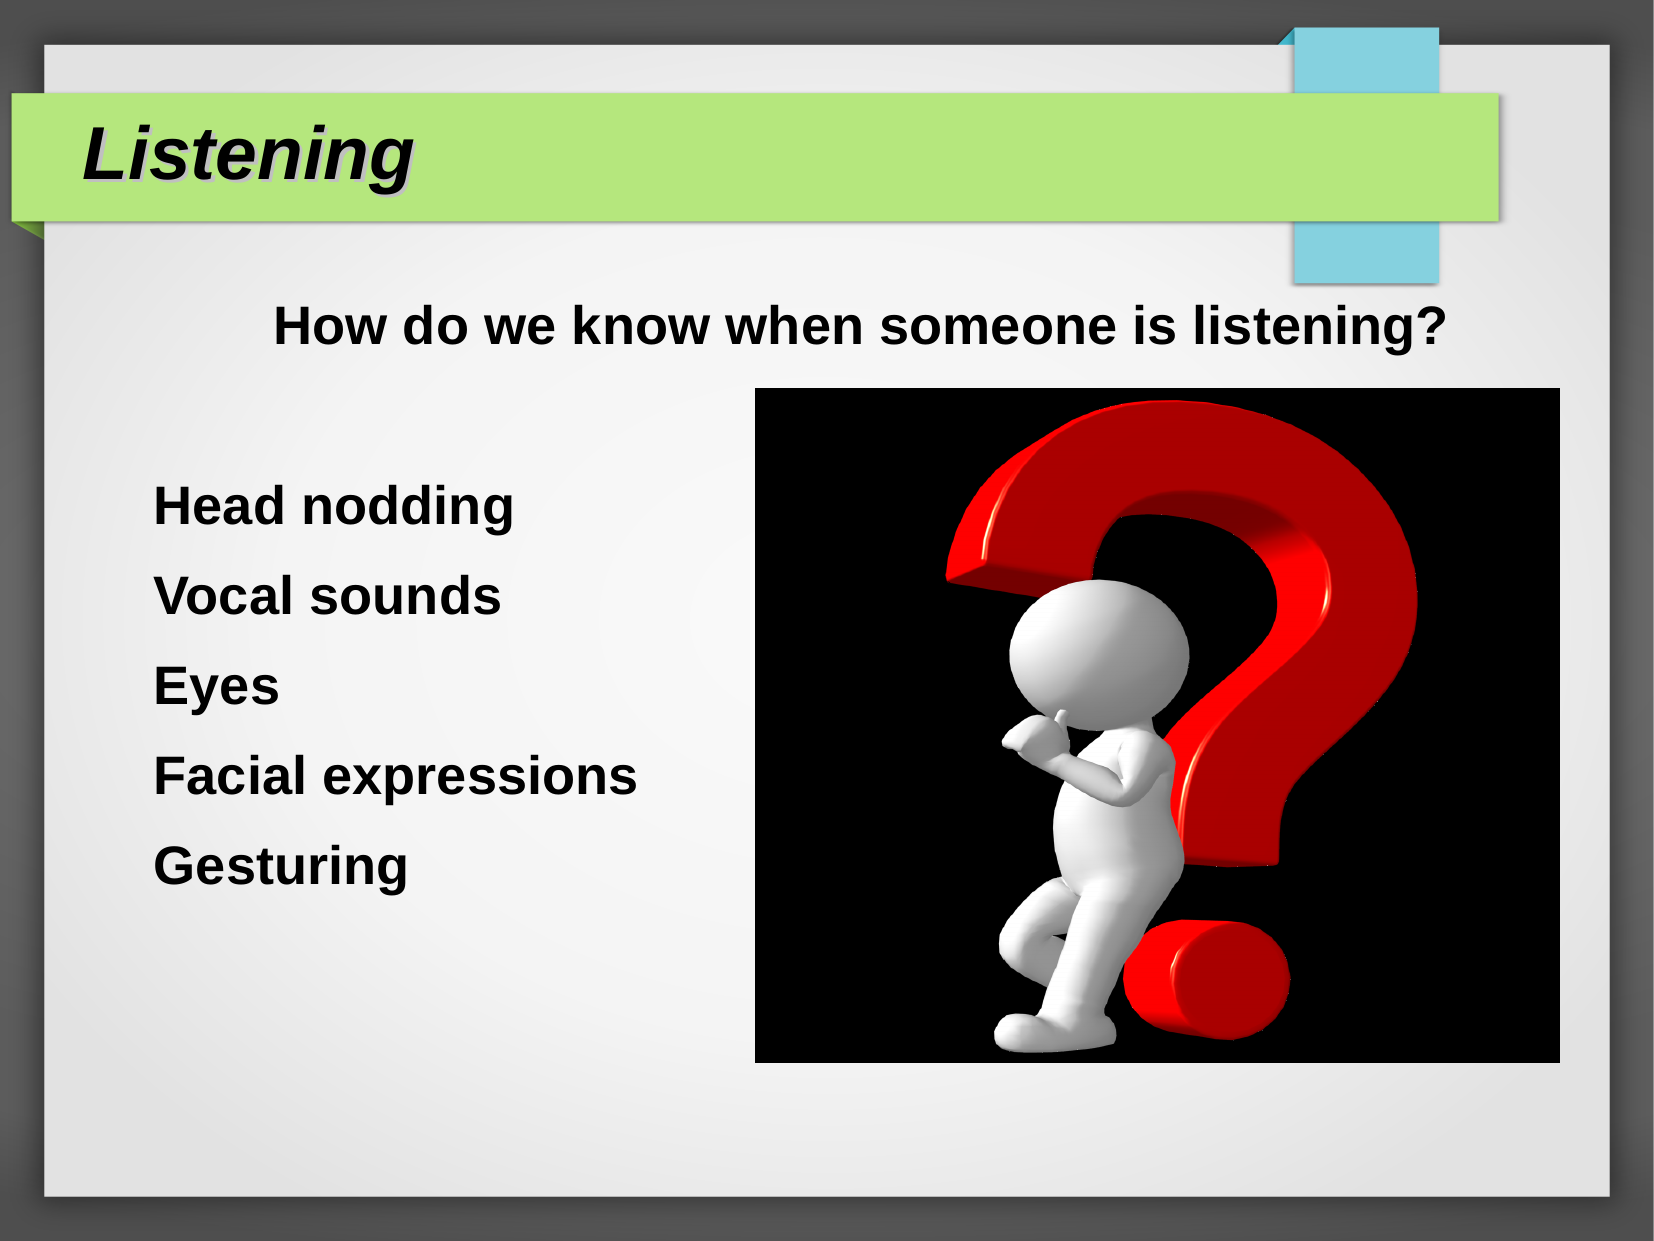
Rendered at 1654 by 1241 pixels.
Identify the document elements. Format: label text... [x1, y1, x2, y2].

title Listening [82, 94, 1264, 213]
list How do we know when someone is listening? Head nodding Vocal sounds Eyes Facial expressions Gesturing [82, 295, 1571, 1015]
picture [0, 0, 1654, 1241]
